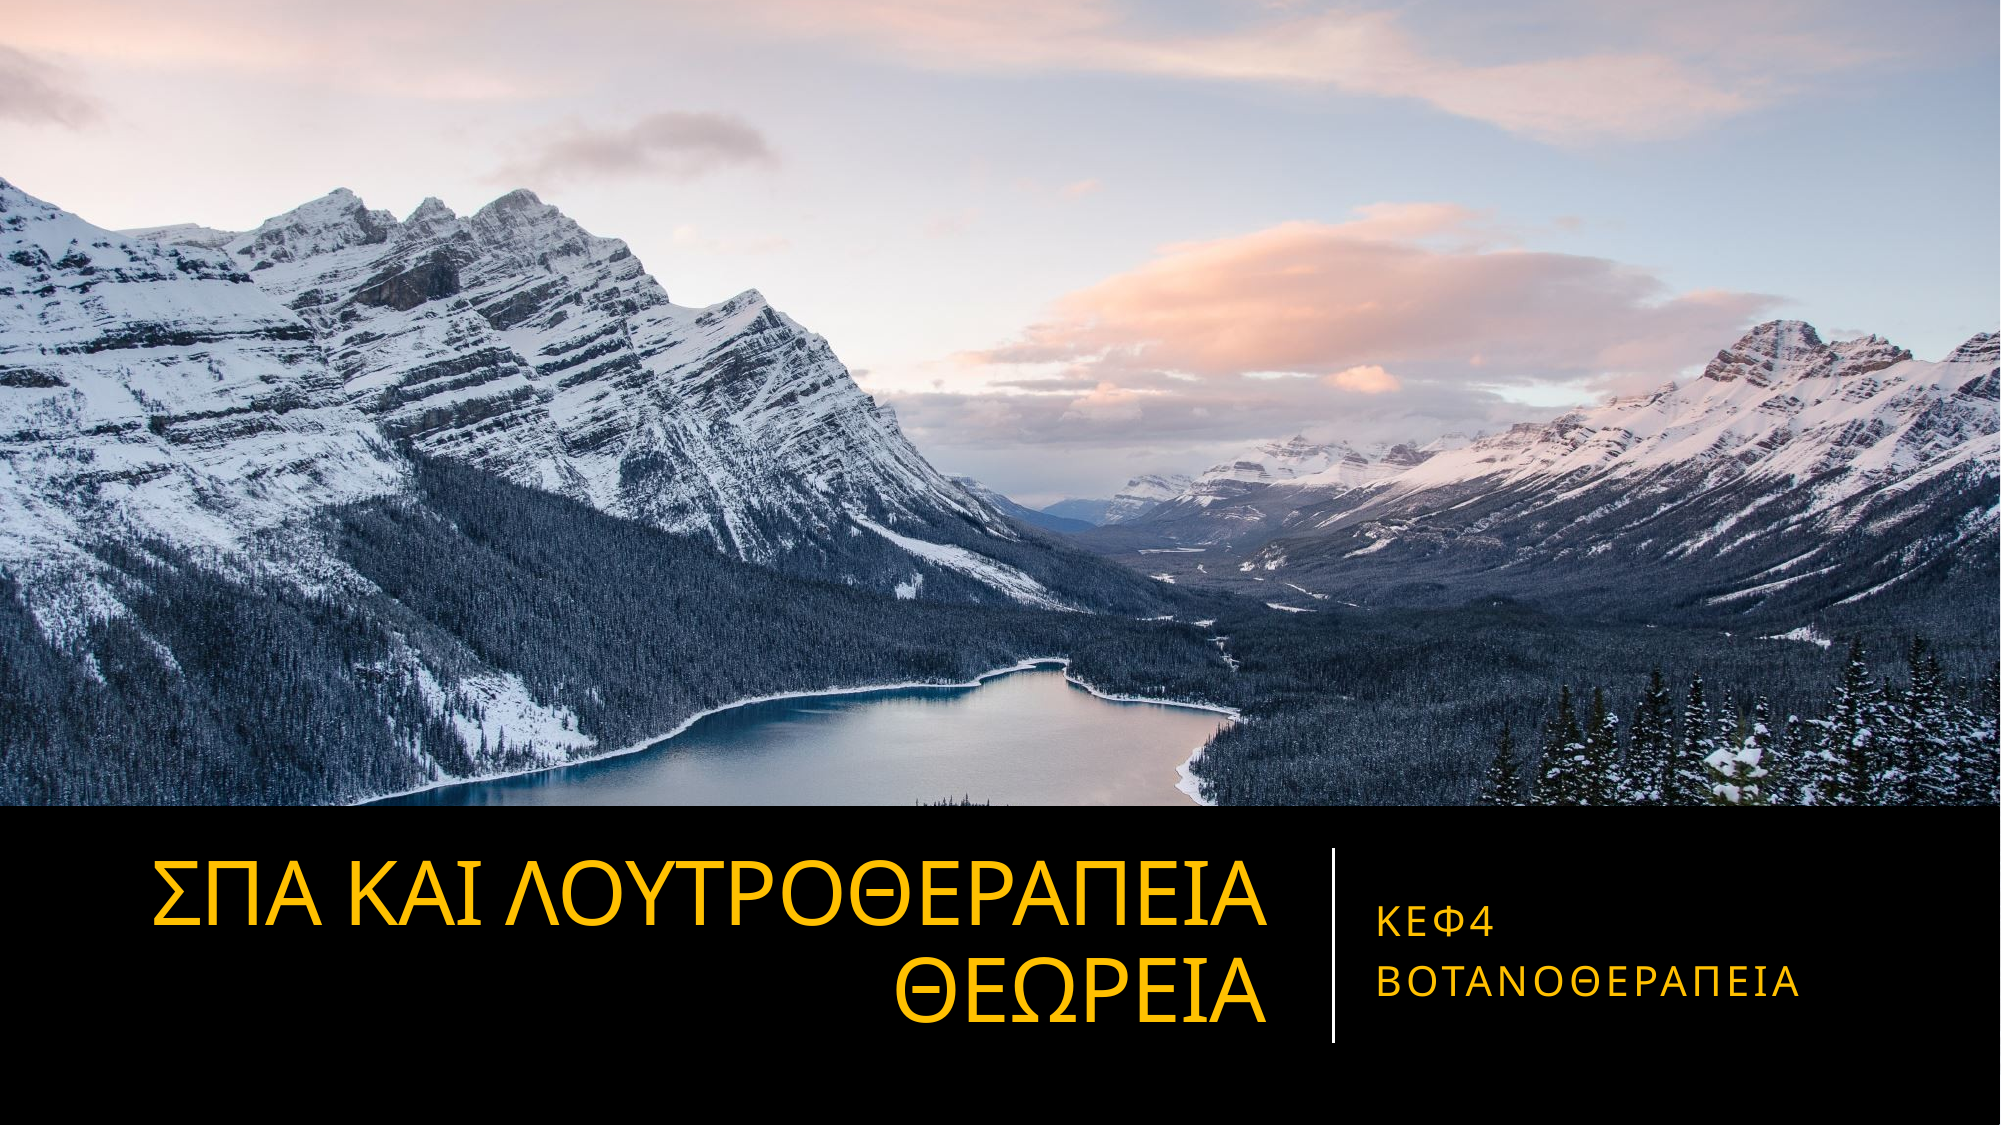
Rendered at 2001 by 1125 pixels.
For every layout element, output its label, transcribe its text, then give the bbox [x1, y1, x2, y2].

picture [0, 0, 2000, 1125]
title ΣΠΑ ΚΑΙ ΛΟΥΤΡΟΘΕΡΑΠΕΙΑ ΘΕΩΡΕΙΑ [135, 840, 1307, 1051]
text_box [0, 806, 1999, 1125]
subtitle Κεφ4 ΒΟΤΑΝΟΘΕΡΑΠΕΙΑ [1359, 840, 1865, 1051]
